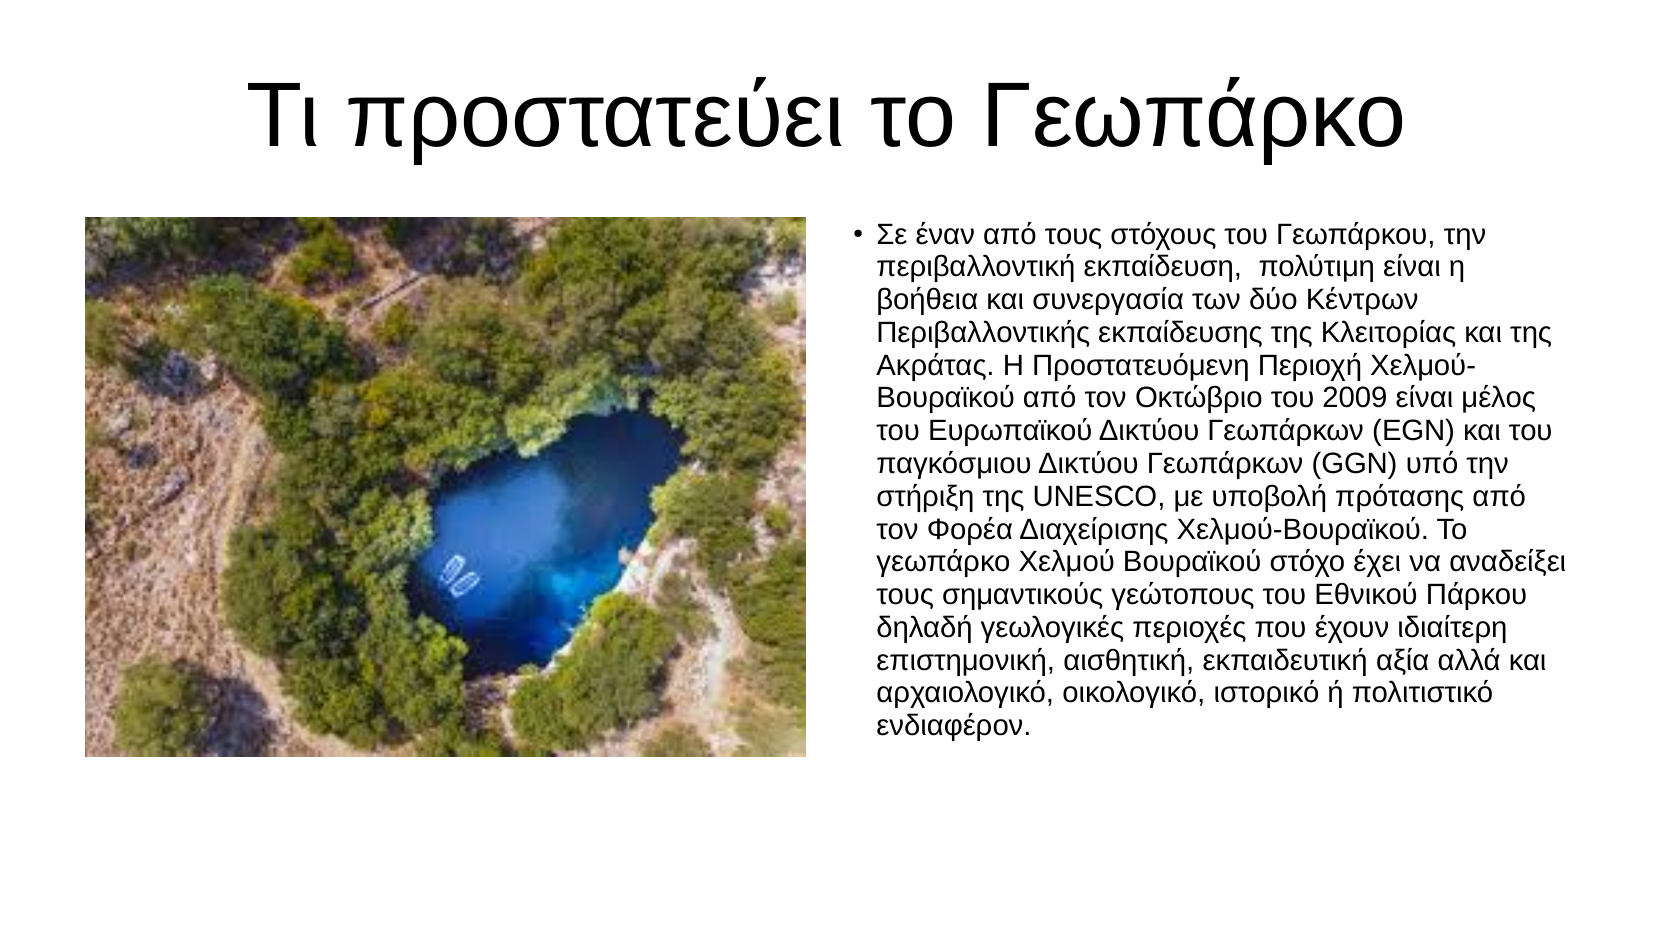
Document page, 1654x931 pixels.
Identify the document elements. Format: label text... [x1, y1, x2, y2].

picture [85, 217, 806, 758]
title Τι προστατεύει το Γεωπάρκο [82, 37, 1571, 193]
list Σε έναν από τους στόχους του Γεωπάρκου, την περιβαλλοντική εκπαίδευση, πολύτιμη είναι η βοήθεια και συνεργασία των δύο Κέντρων Περιβαλλοντικής εκπαίδευσης της Κλειτορίας και της Ακράτας. Η Προστατευόμενη Περιοχή Χελμού-Βουραϊκού από τον Οκτώβριο του 2009 είναι μέλος του Ευρωπαϊκού Δικτύου Γεωπάρκων (EGN) και του παγκόσμιου Δικτύου Γεωπάρκων (GGN) υπό την στήριξη της UNESCO, με υποβολή πρότασης από τον Φορέα Διαχείρισης Χελμού-Βουραϊκού. Το γεωπάρκο Χελμού Βουραϊκού στόχο έχει να αναδείξει τους σημαντικούς γεώτοπους του Εθνικού Πάρκου δηλαδή γεωλογικές περιοχές που έχουν ιδιαίτερη επιστημονική, αισθητική, εκπαιδευτική αξία αλλά και αρχαιολογικό, οικολογικό, ιστορικό ή πολιτιστικό ενδιαφέρον. [845, 217, 1572, 758]
